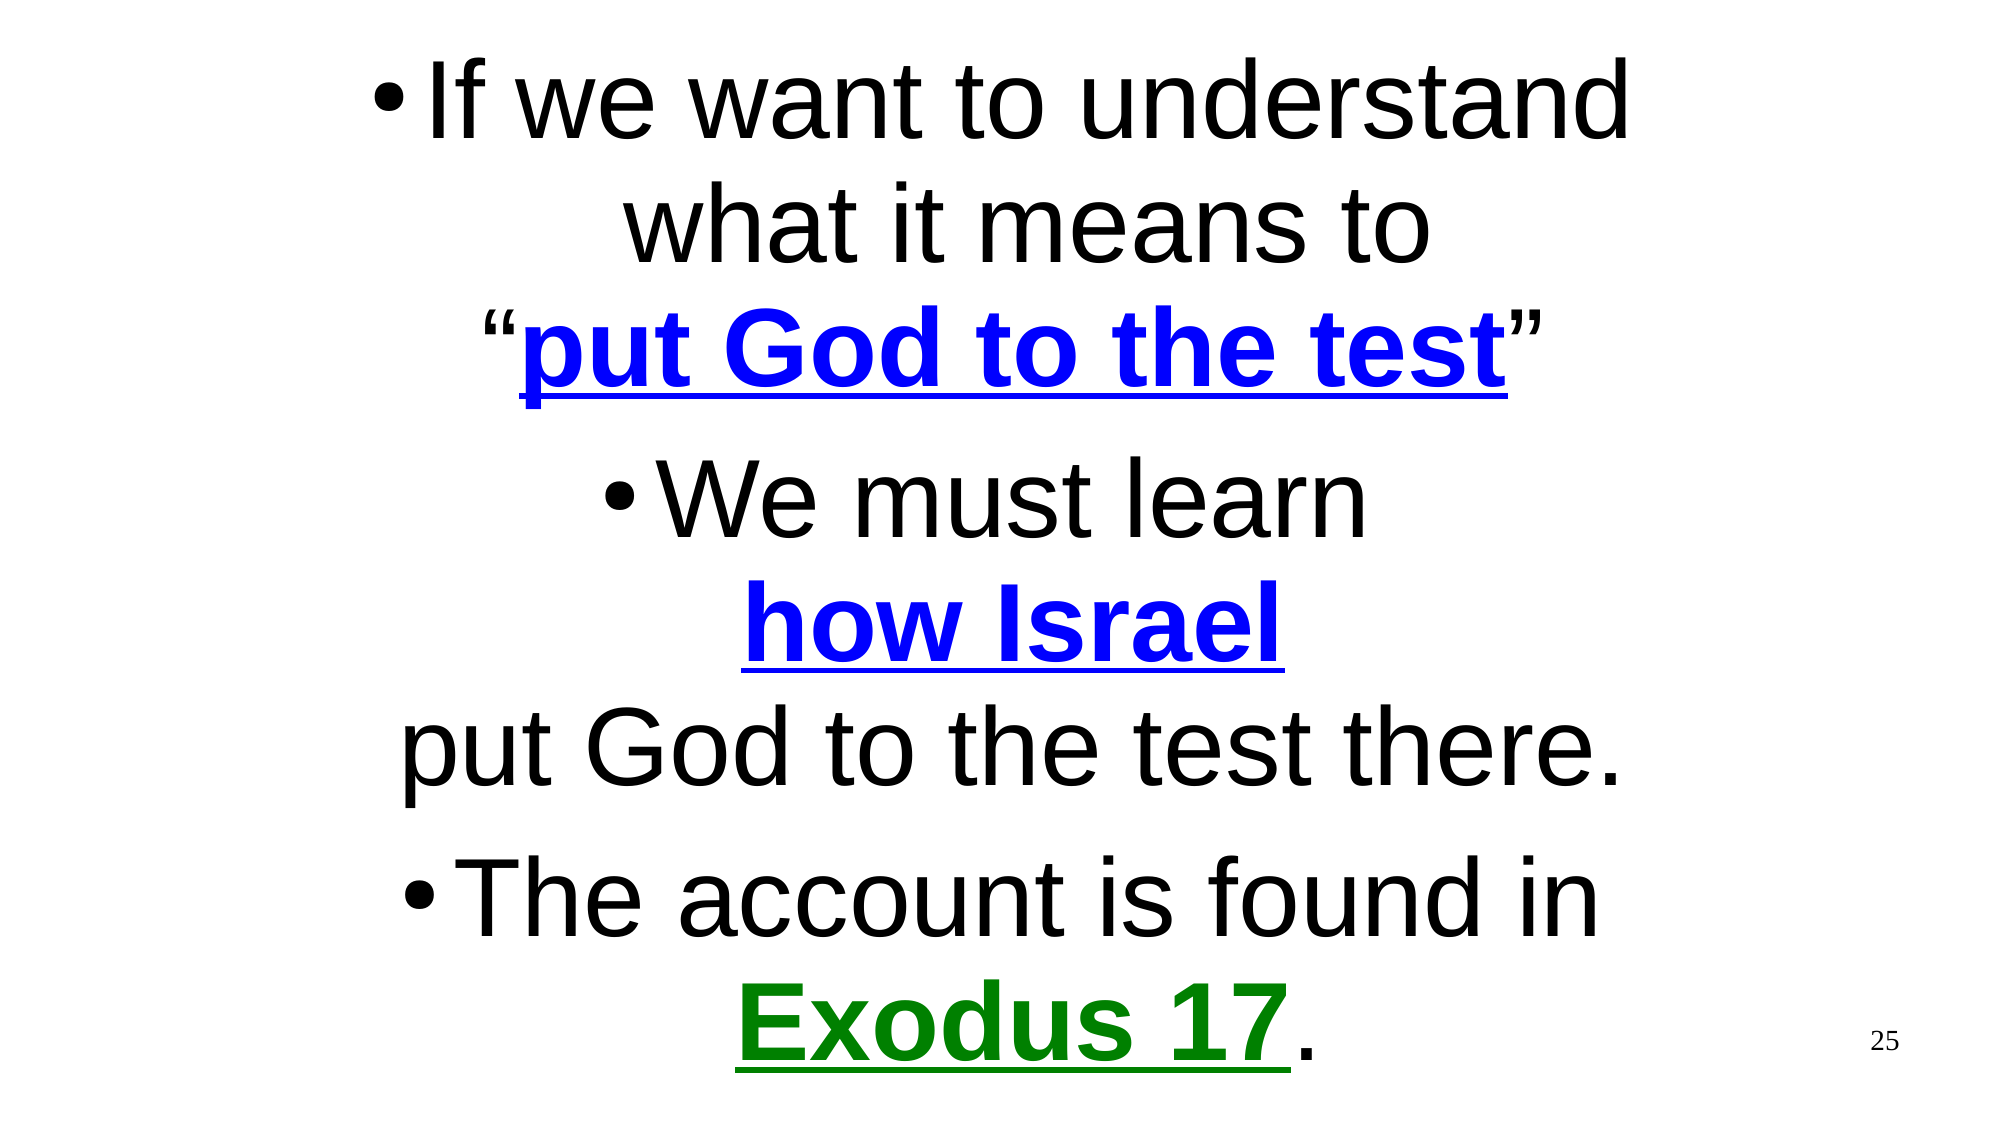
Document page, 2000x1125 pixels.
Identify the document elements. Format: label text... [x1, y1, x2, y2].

list If we want to understand what it means to “put God to the test” We must learn how Israel put God to the test there. The account is found in Exodus 17. [37, 37, 1951, 1088]
